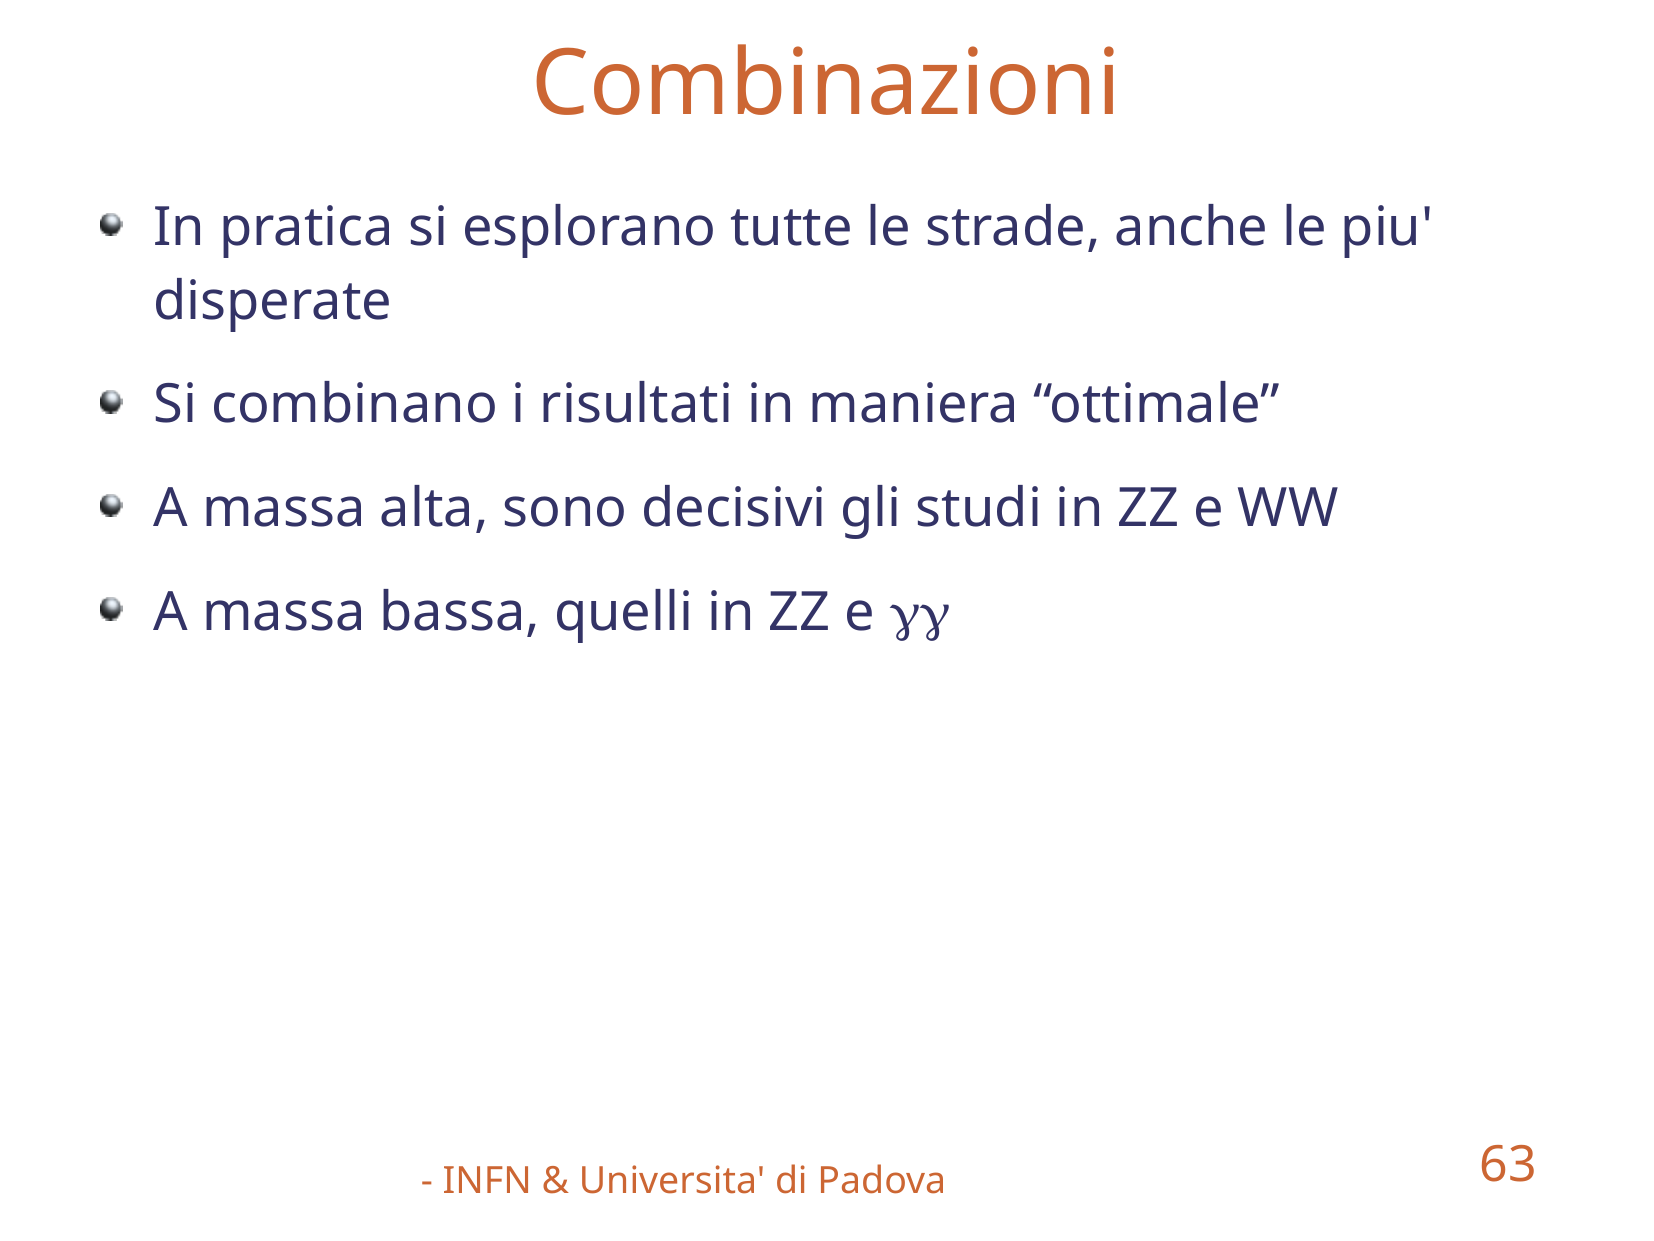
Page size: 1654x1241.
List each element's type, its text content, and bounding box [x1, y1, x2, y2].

list In pratica si esplorano tutte le strade, anche le piu' disperate Si combinano i risultati in maniera “ottimale” A massa alta, sono decisivi gli studi in ZZ e WW A massa bassa, quelli in ZZ e gg [82, 187, 1571, 1094]
title Combinazioni [41, 10, 1613, 148]
